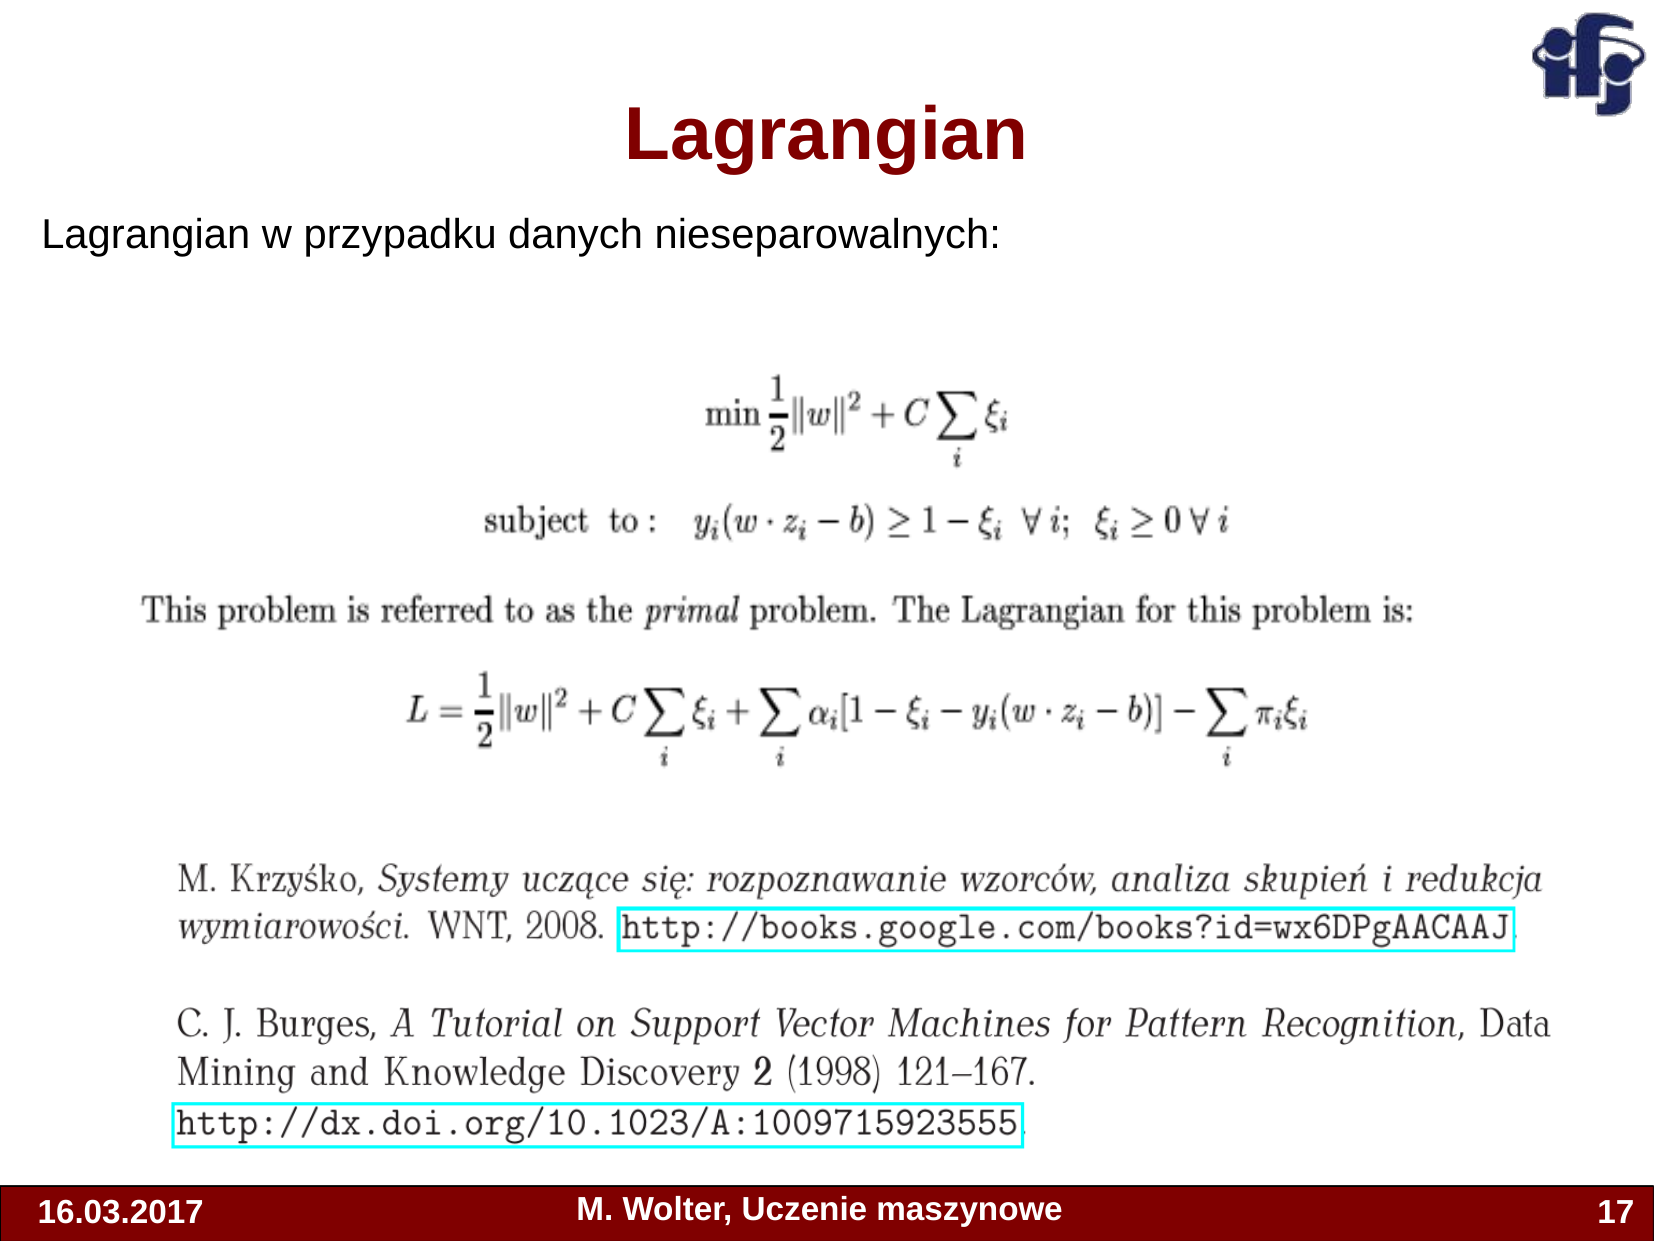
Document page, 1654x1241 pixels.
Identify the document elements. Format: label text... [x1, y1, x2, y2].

title Lagrangian [82, 25, 1571, 206]
picture [115, 346, 1454, 786]
picture [168, 829, 1594, 969]
picture [165, 989, 1573, 1156]
picture [1525, 0, 1654, 129]
list Lagrangian w przypadku danych nieseparowalnych: [41, 206, 1592, 1117]
